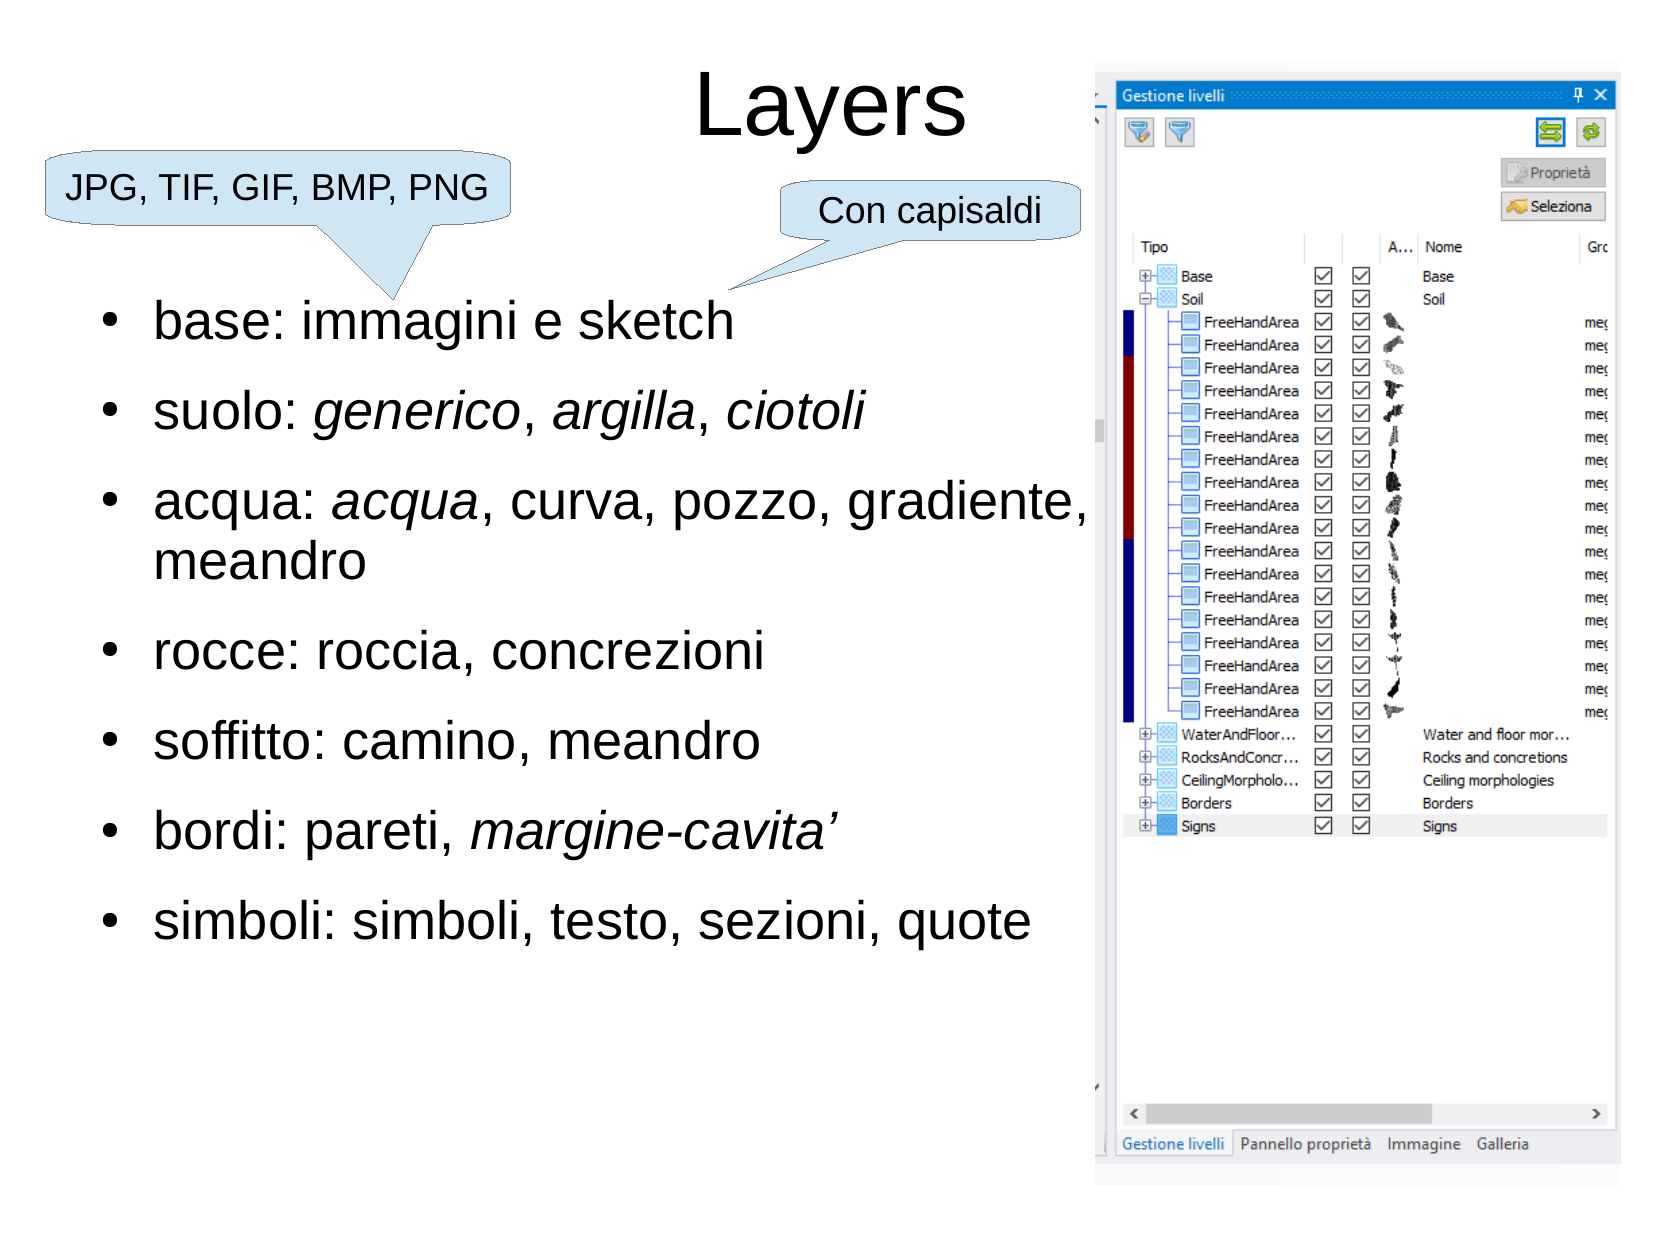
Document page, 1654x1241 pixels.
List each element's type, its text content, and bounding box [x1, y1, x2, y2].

title Layers [86, 0, 1576, 208]
text_box JPG, TIF, GIF, BMP, PNG [45, 150, 511, 300]
text_box Con capisaldi [728, 180, 1081, 290]
picture [1095, 61, 1621, 1186]
list base: immagini e sketch suolo: generico, argilla, ciotoli acqua: acqua, curva, pozzo, gradiente, meandro rocce: roccia, concrezioni soffitto: camino, meandro bordi: pareti, margine-cavita’ simboli: simboli, testo, sezioni, quote [82, 290, 1095, 1141]
